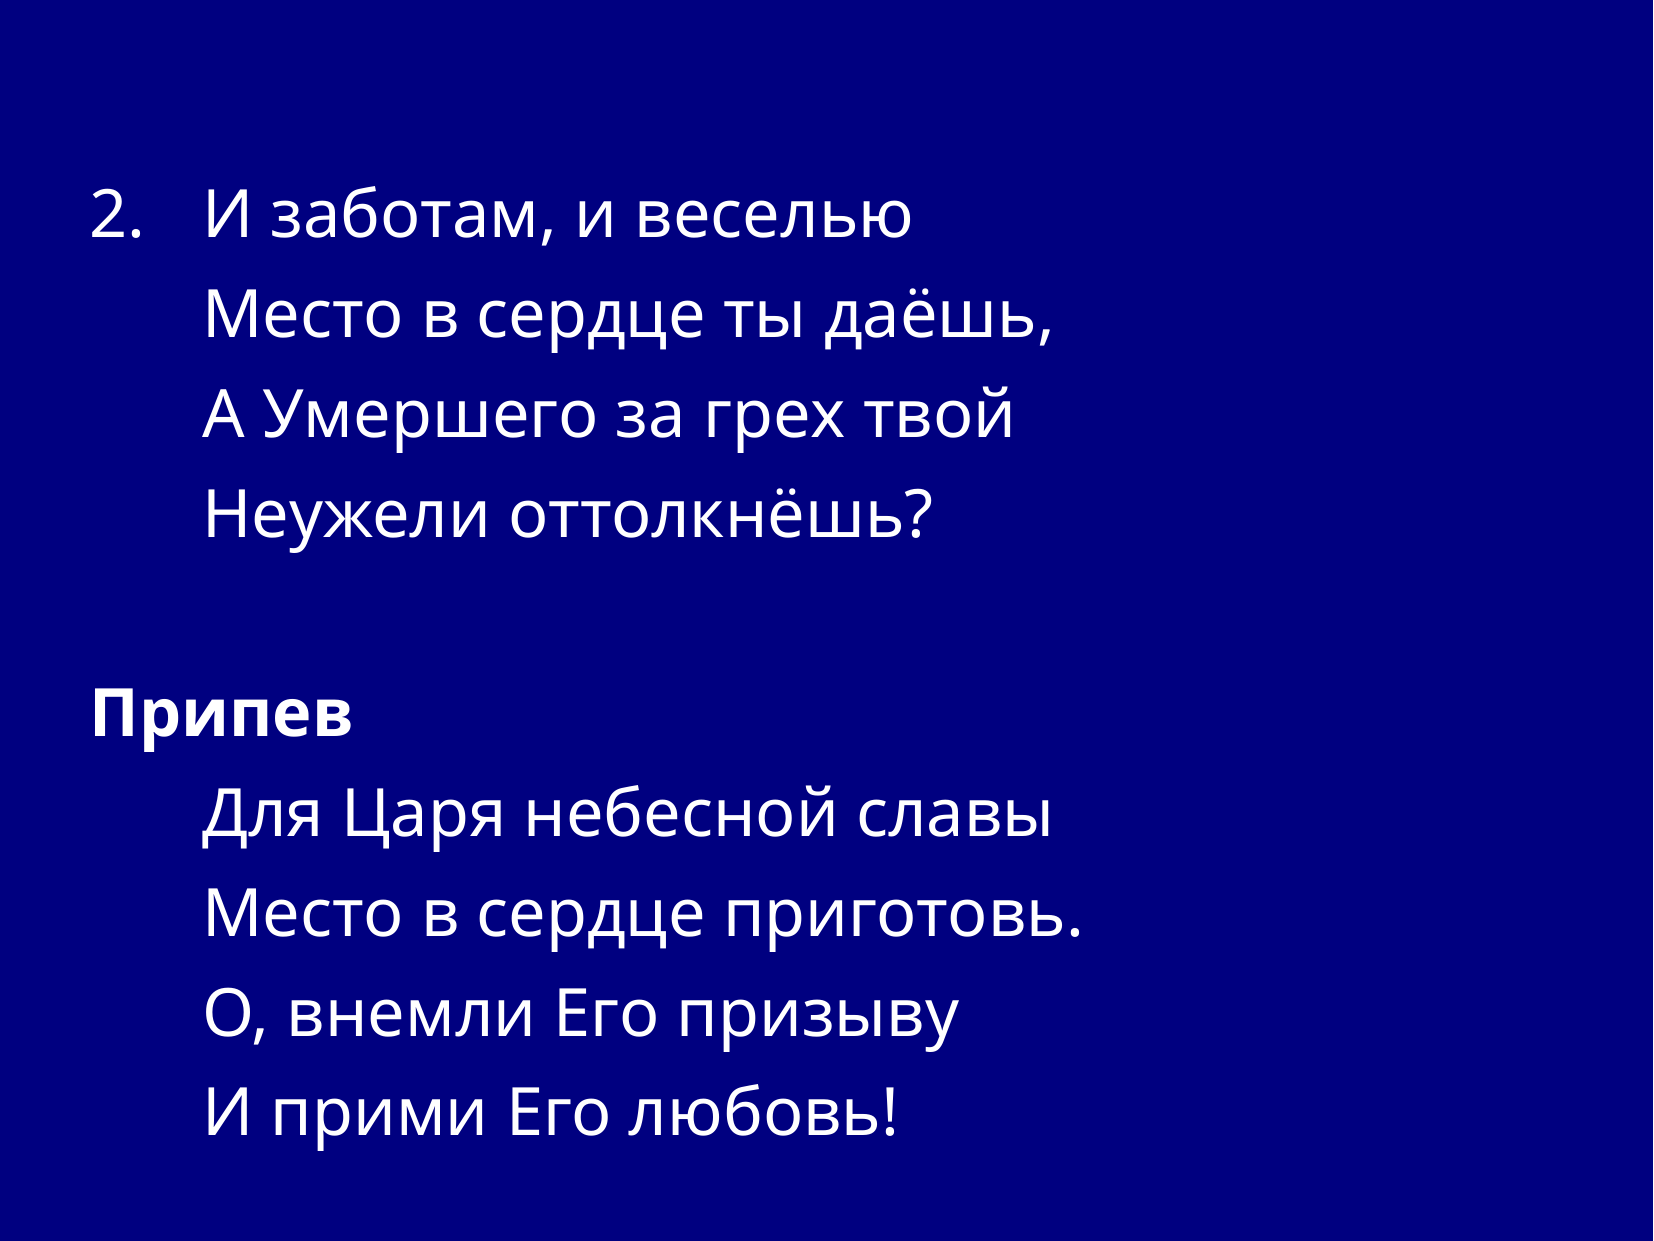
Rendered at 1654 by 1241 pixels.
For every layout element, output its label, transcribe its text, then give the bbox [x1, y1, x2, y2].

text_box 2. И заботам, и веселью Место в сердце ты даёшь, А Умершего за грех твой Неужели оттолкнёшь? Припев Для Царя небесной славы Место в сердце приготовь. О, внемли Его призыву И прими Его любовь! [75, 150, 1576, 1163]
